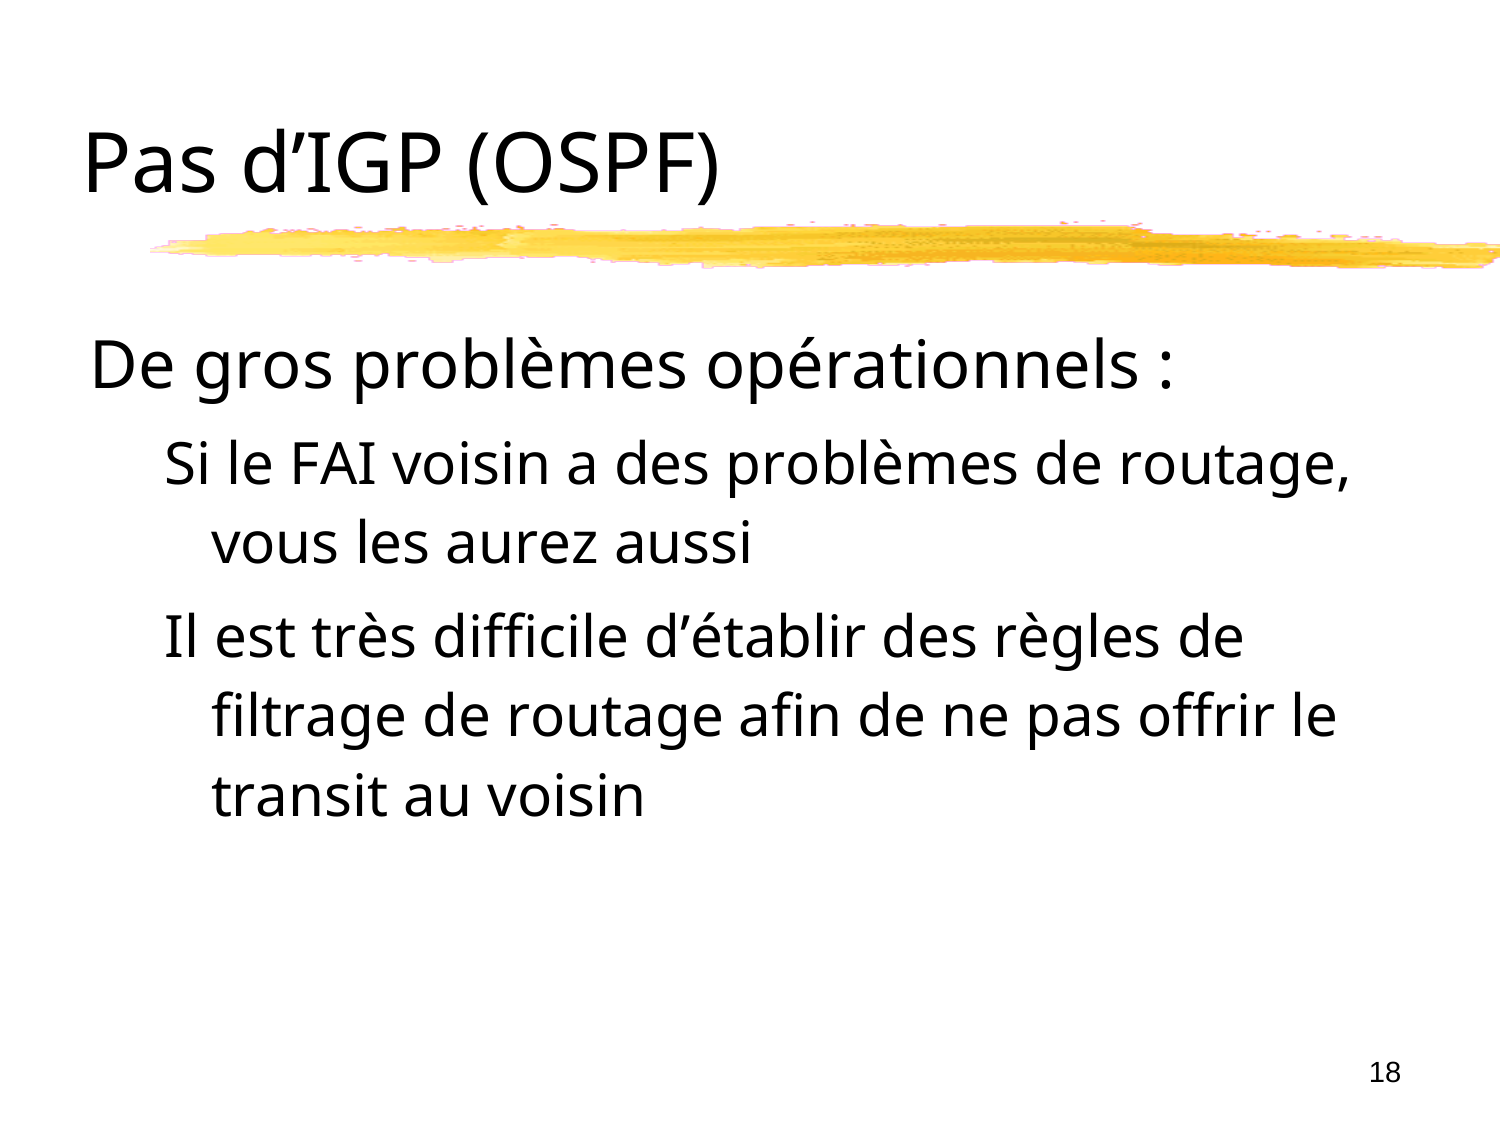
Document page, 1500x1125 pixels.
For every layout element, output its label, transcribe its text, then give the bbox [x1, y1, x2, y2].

title Pas d’IGP (OSPF) [66, 37, 1342, 225]
picture [150, 215, 1500, 279]
list De gros problèmes opérationnels : Si le FAI voisin a des problèmes de routage, vous les aurez aussi Il est très difficile d’établir des règles de filtrage de routage afin de ne pas offrir le transit au voisin [74, 309, 1417, 995]
